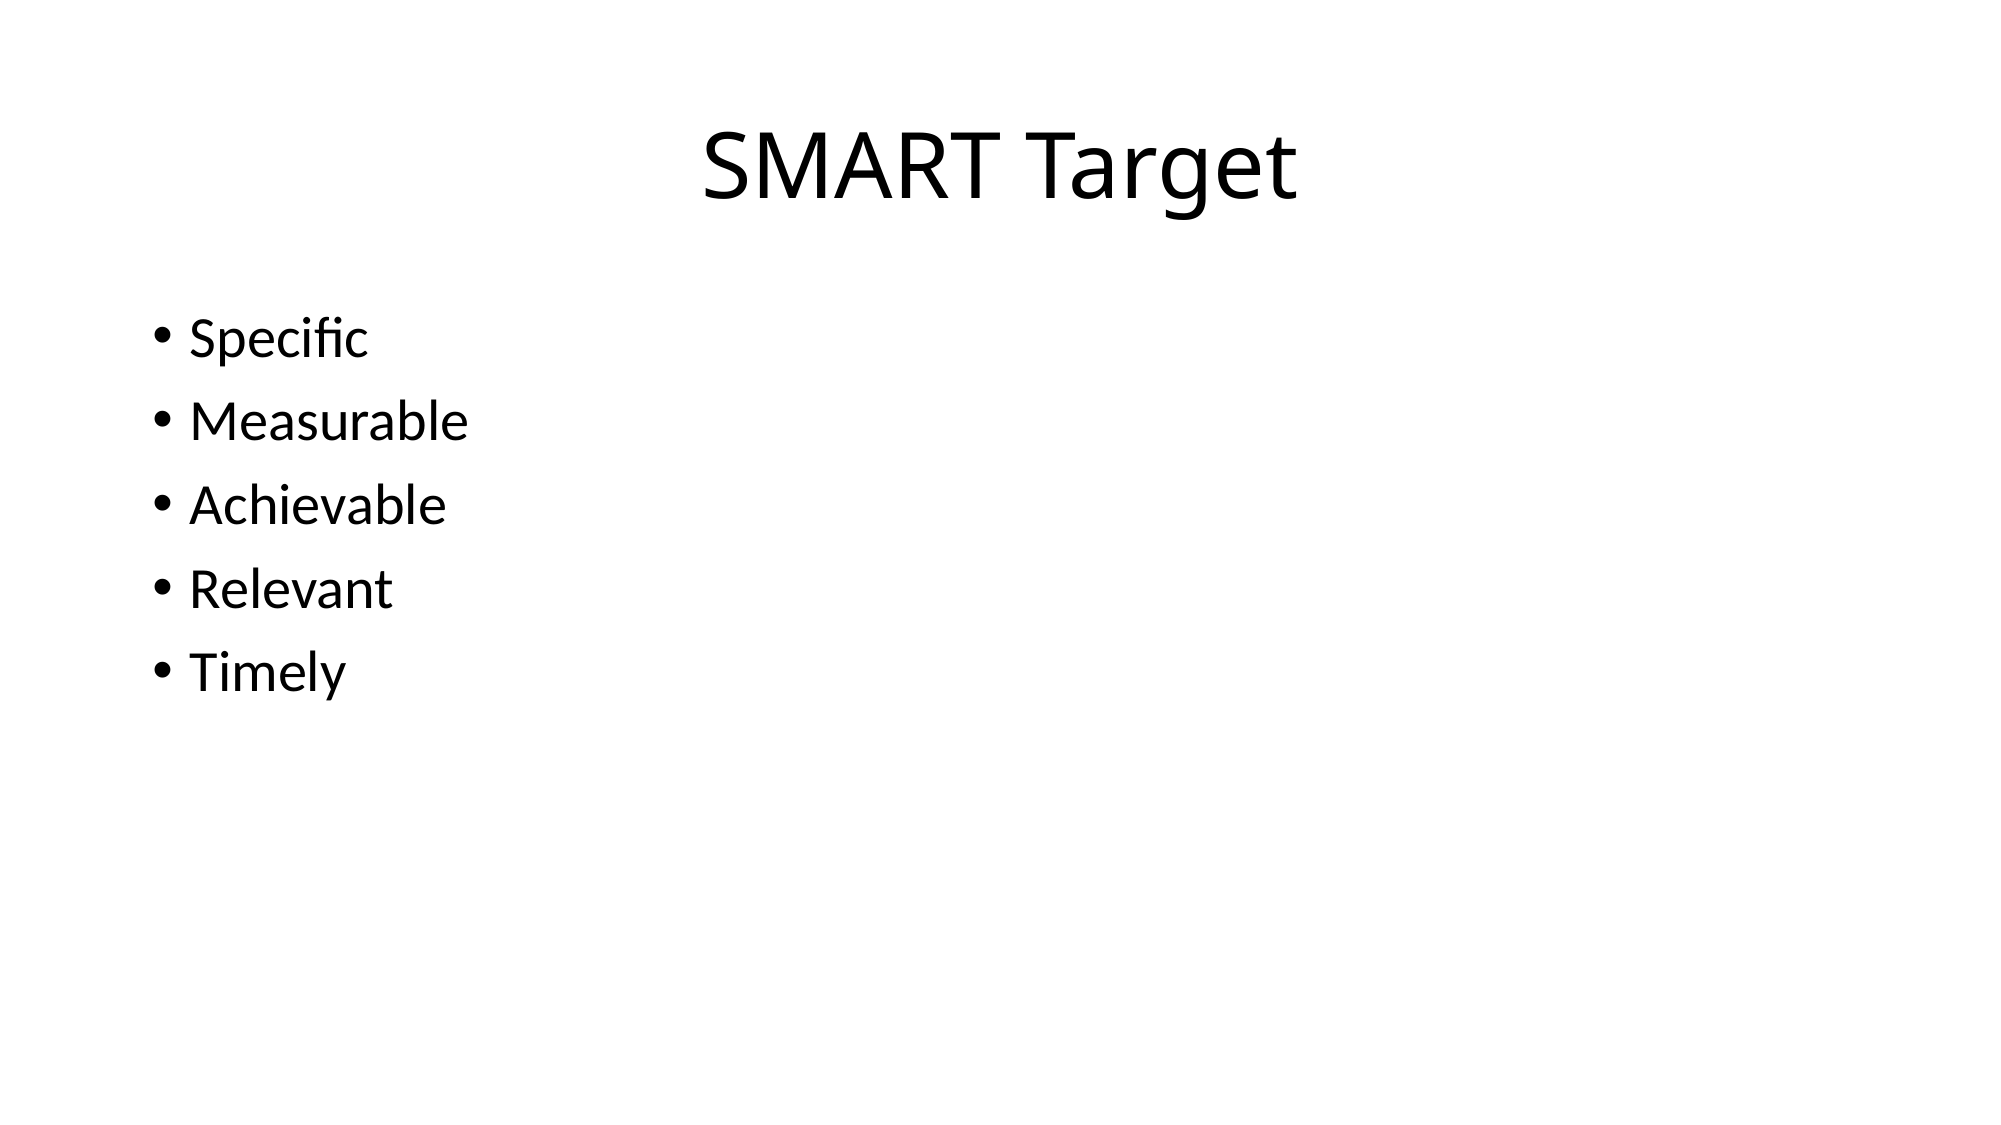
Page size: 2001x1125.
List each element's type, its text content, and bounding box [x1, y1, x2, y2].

title SMART Target [137, 59, 1863, 278]
list Specific Measurable Achievable Relevant Timely [137, 299, 1863, 1014]
